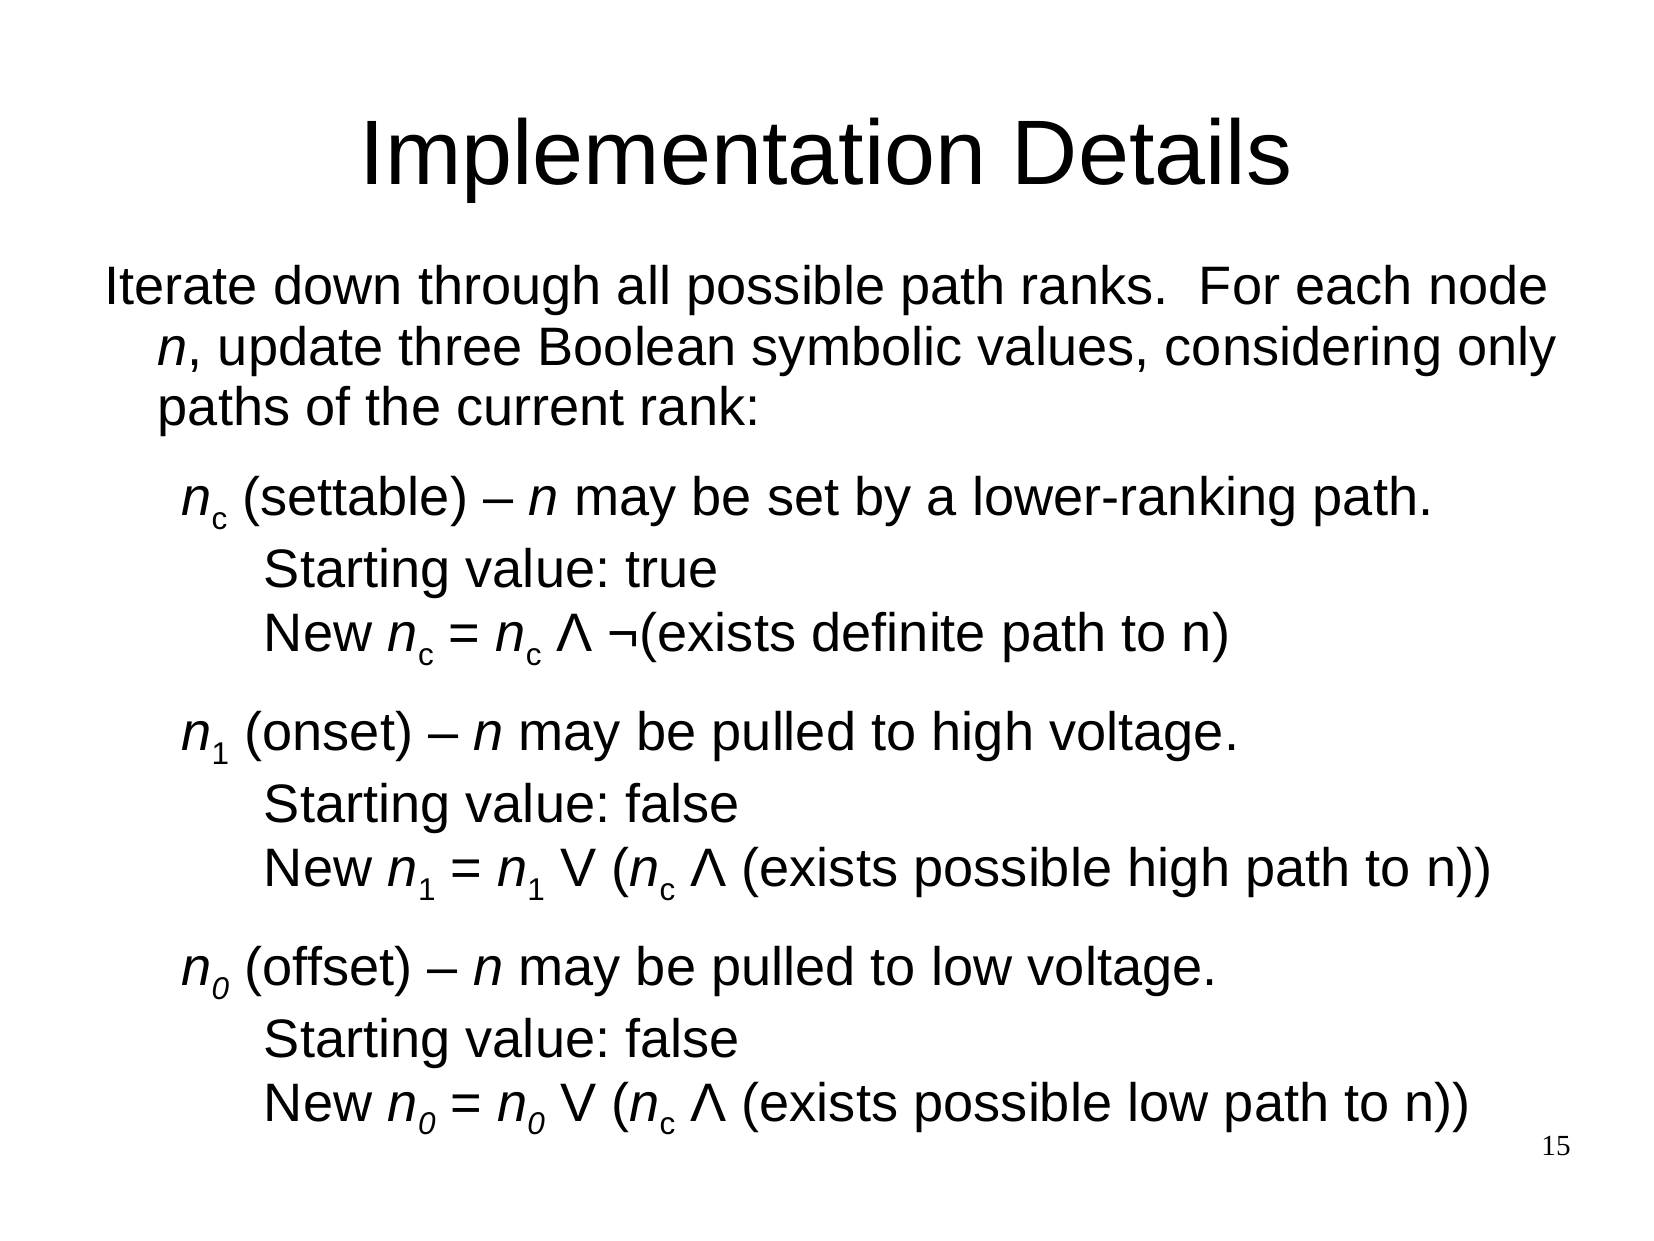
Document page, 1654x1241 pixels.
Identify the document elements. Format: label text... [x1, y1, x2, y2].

title Implementation Details [82, 56, 1571, 250]
list Iterate down through all possible path ranks. For each node n, update three Boolean symbolic values, considering only paths of the current rank: nc (settable) – n may be set by a lower-ranking path. Starting value: true New nc = nc Λ ¬(exists definite path to n) n1 (onset) – n may be pulled to high voltage. Starting value: false New n1 = n1 V (nc Λ (exists possible high path to n)) n0 (offset) – n may be pulled to low voltage. Starting value: false New n0 = n0 V (nc Λ (exists possible low path to n)) [86, 255, 1576, 1142]
